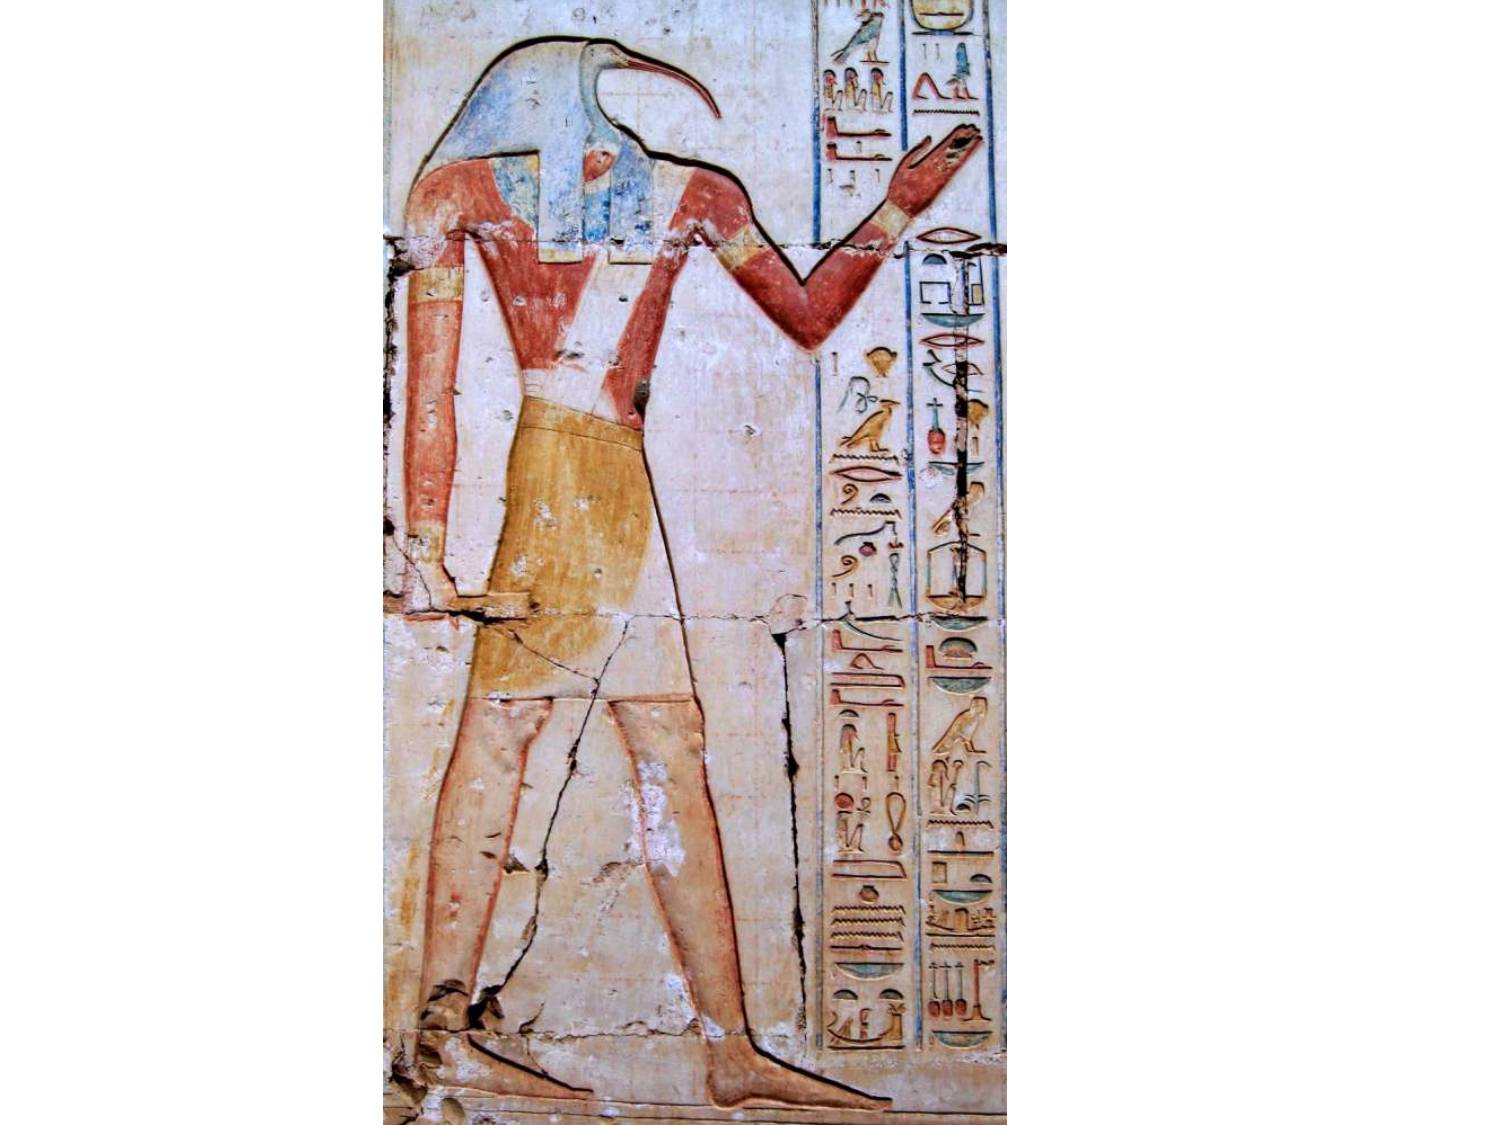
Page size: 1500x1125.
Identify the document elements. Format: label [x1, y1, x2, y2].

picture [383, 0, 1007, 1125]
